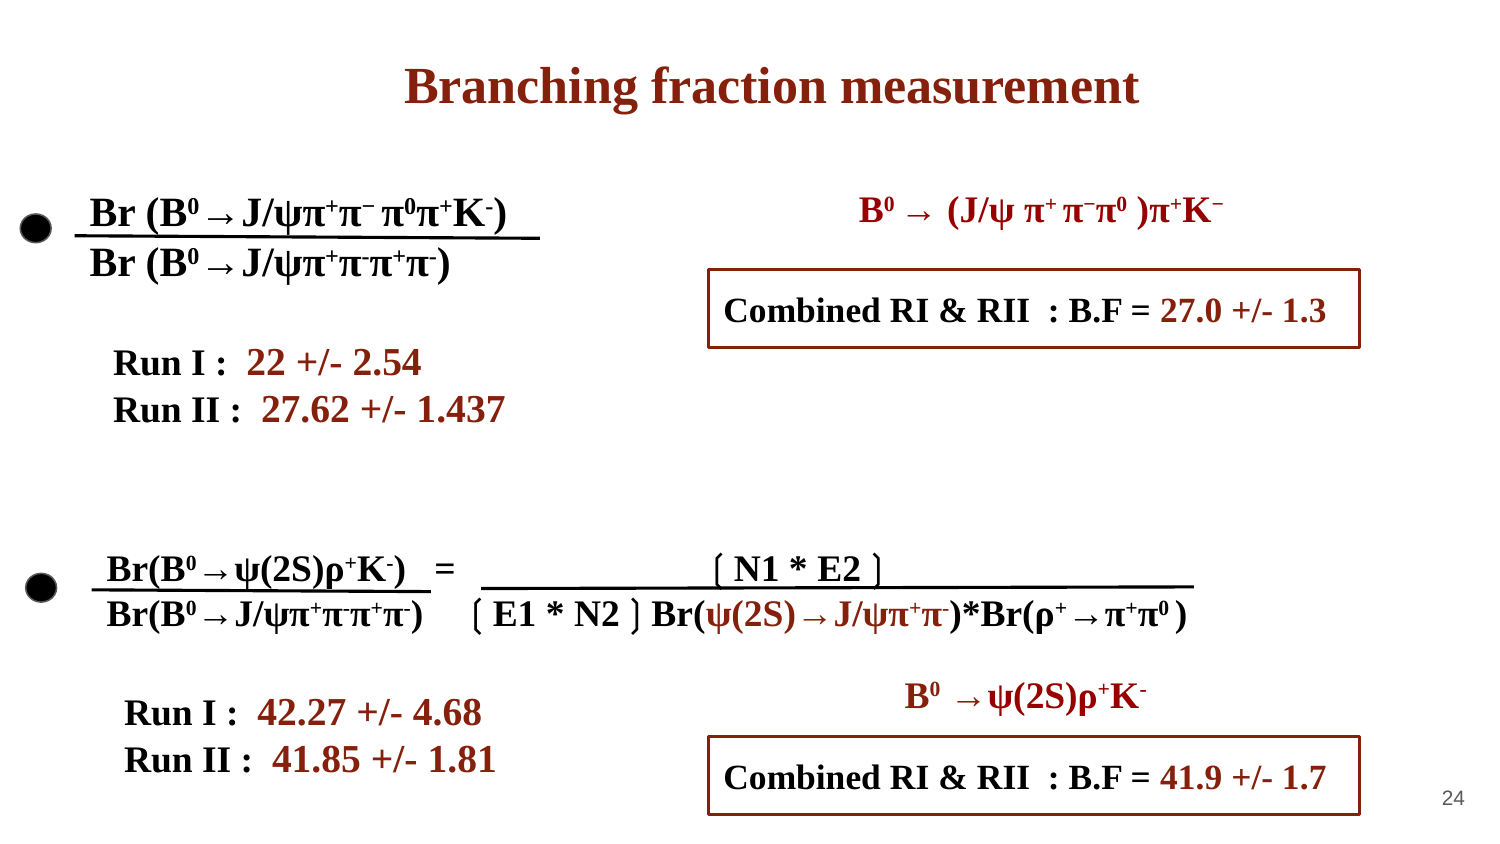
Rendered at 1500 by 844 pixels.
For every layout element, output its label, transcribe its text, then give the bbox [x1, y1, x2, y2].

slide_number <number> [1389, 764, 1480, 830]
text_box Run I : 42.27 +/- 4.68 Run II : 41.85 +/- 1.81 [109, 670, 533, 782]
text_box Combined RI & RII : B.F = 27.0 +/- 1.3 [708, 269, 1360, 348]
text_box B0 →ψ(2S)ρ+K- [889, 655, 1168, 731]
text_box [20, 213, 52, 243]
text_box Run I : 22 +/- 2.54 Run II : 27.62 +/- 1.437 [98, 320, 521, 424]
text_box [25, 573, 57, 603]
text_box Br(B0→ψ(2S)ρ+K-) = ❲N1 * E2❳ Br(B0→J/ψπ+π-π+π-) ❲E1 * N2❳Br(ψ(2S)→J/ψπ+π-)*Br(ρ+→π+π0 ) [91, 529, 1360, 650]
text_box Br (B0→J/ψπ+π− π0π+K-) Br (B0→J/ψπ+π-π+π-) [74, 170, 654, 301]
title Branching fraction measurement [51, 36, 1449, 131]
text_box Combined RI & RII : B.F = 41.9 +/- 1.7 [708, 736, 1360, 815]
text_box B0 → (J/ψ π+ π−π0 )π+K− [843, 170, 1249, 246]
